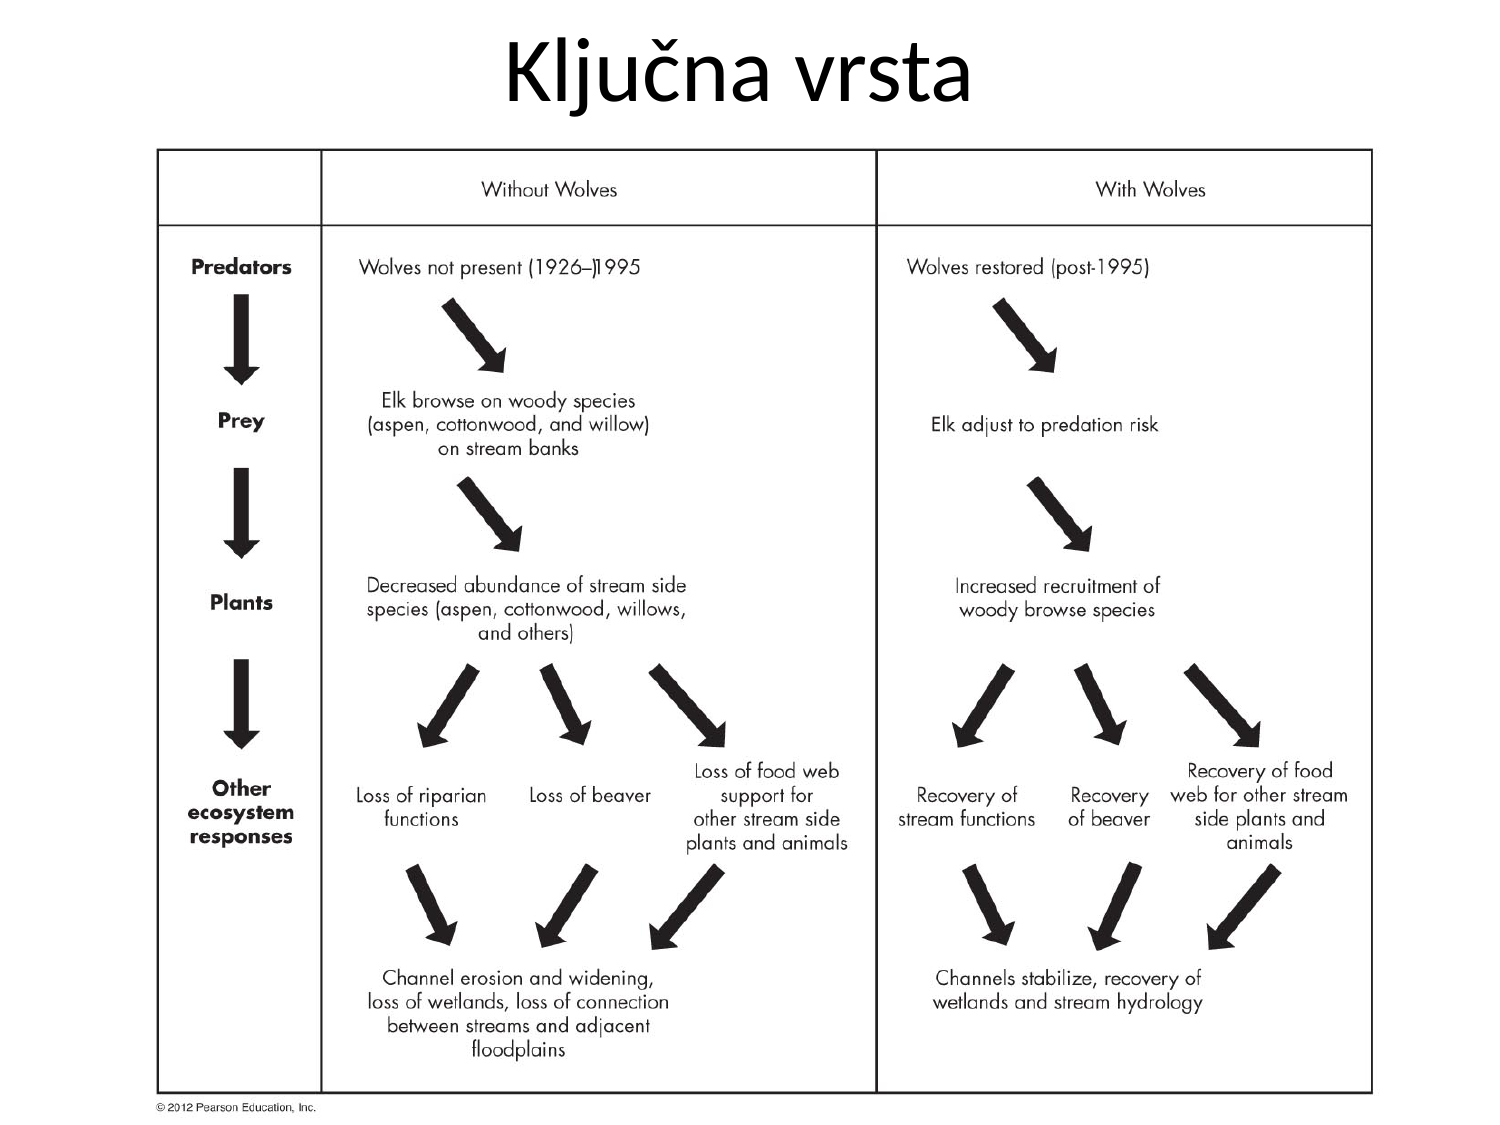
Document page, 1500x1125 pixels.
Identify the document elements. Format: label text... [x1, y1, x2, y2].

title Ključna vrsta [64, 0, 1415, 130]
picture [147, 139, 1382, 1125]
